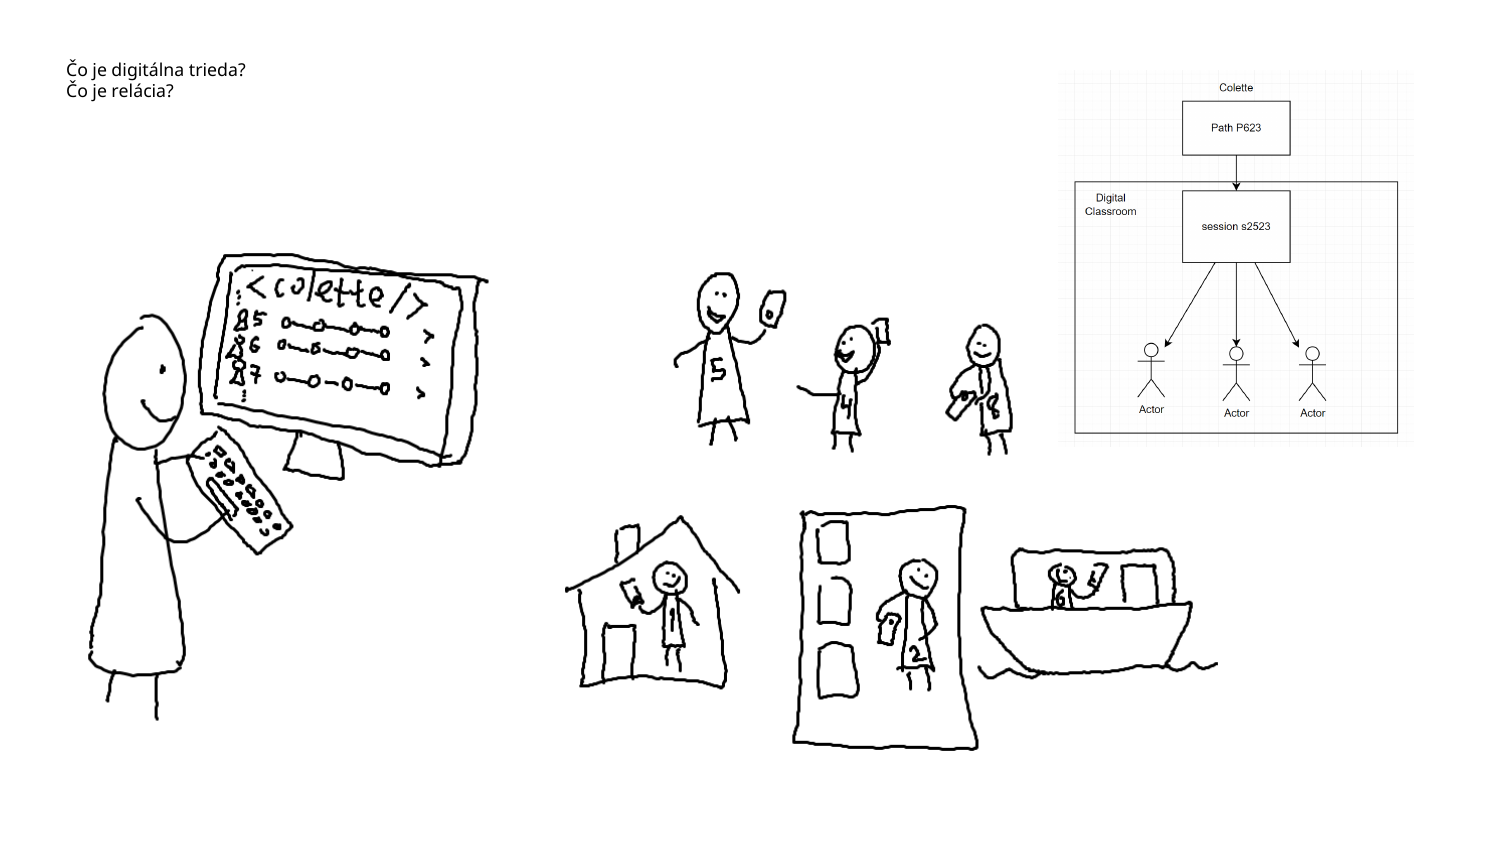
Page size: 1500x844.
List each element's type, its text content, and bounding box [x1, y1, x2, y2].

picture [51, 70, 1414, 767]
title Čo je digitálna trieda? Čo je relácia? [51, 43, 799, 138]
